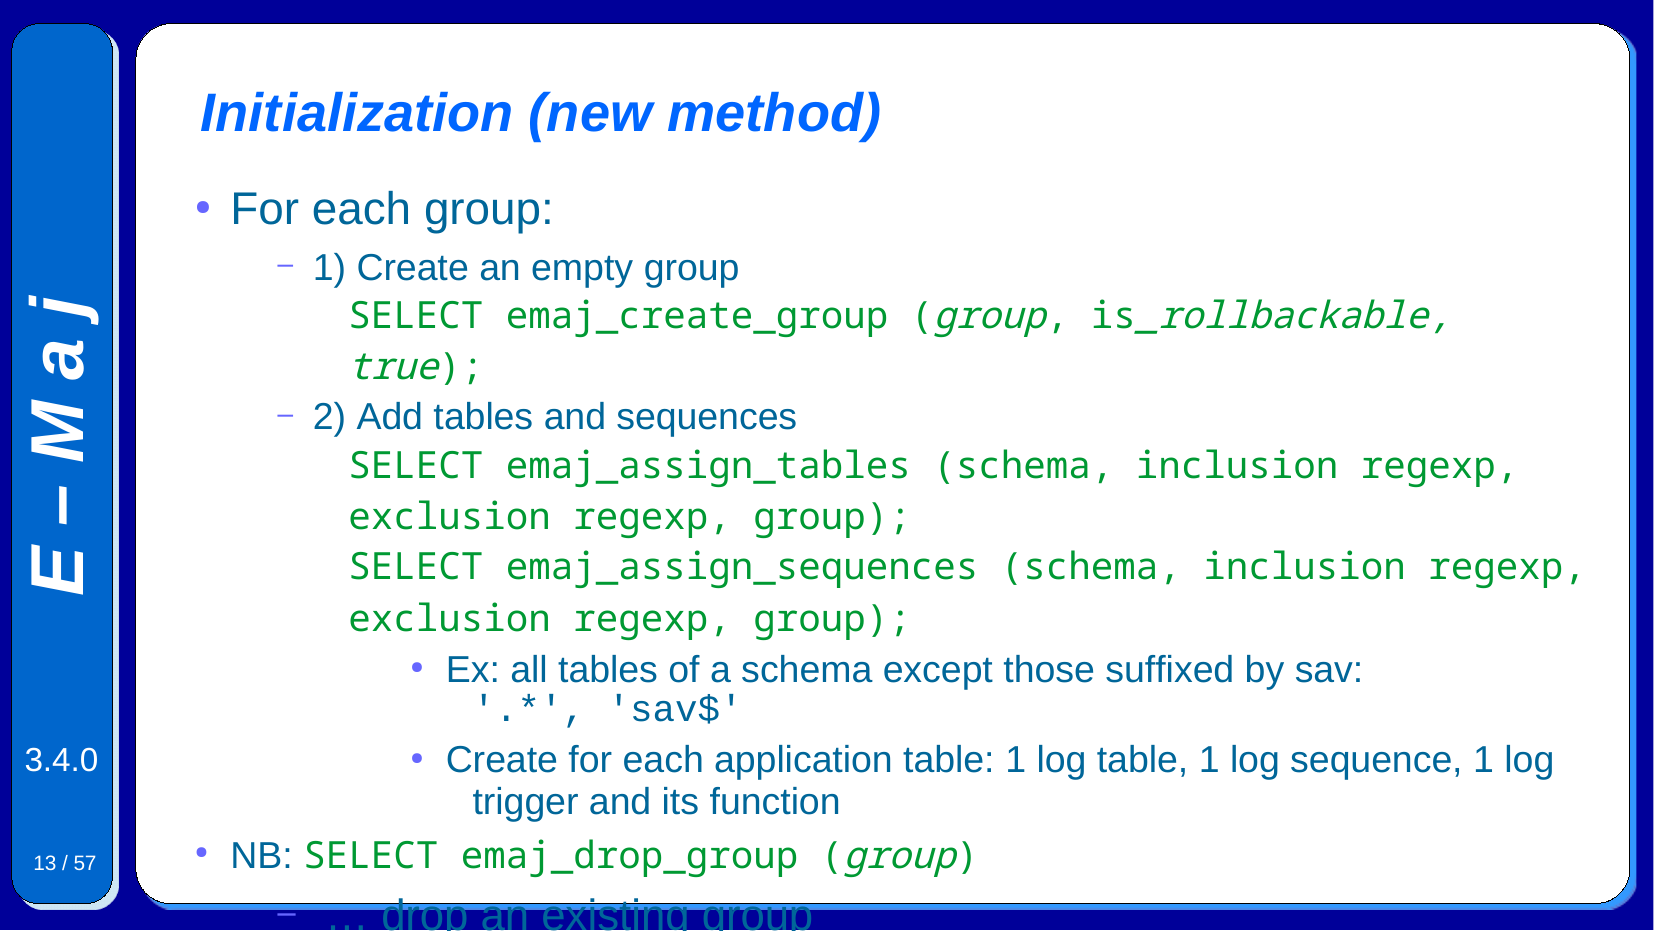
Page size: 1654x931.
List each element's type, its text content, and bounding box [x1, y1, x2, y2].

title Initialization (new method) [200, 34, 1575, 183]
list For each group: 1) Create an empty group SELECT emaj_create_group (group, is_rollbackable, true); 2) Add tables and sequences SELECT emaj_assign_tables (schema, inclusion regexp, exclusion regexp, group); SELECT emaj_assign_sequences (schema, inclusion regexp, exclusion regexp, group); Ex: all tables of a schema except those suffixed by sav: '.*', 'sav$' Create for each application table: 1 log table, 1 log sequence, 1 log trigger and its function NB: SELECT emaj_drop_group (group) … drop an existing group [177, 183, 1587, 888]
